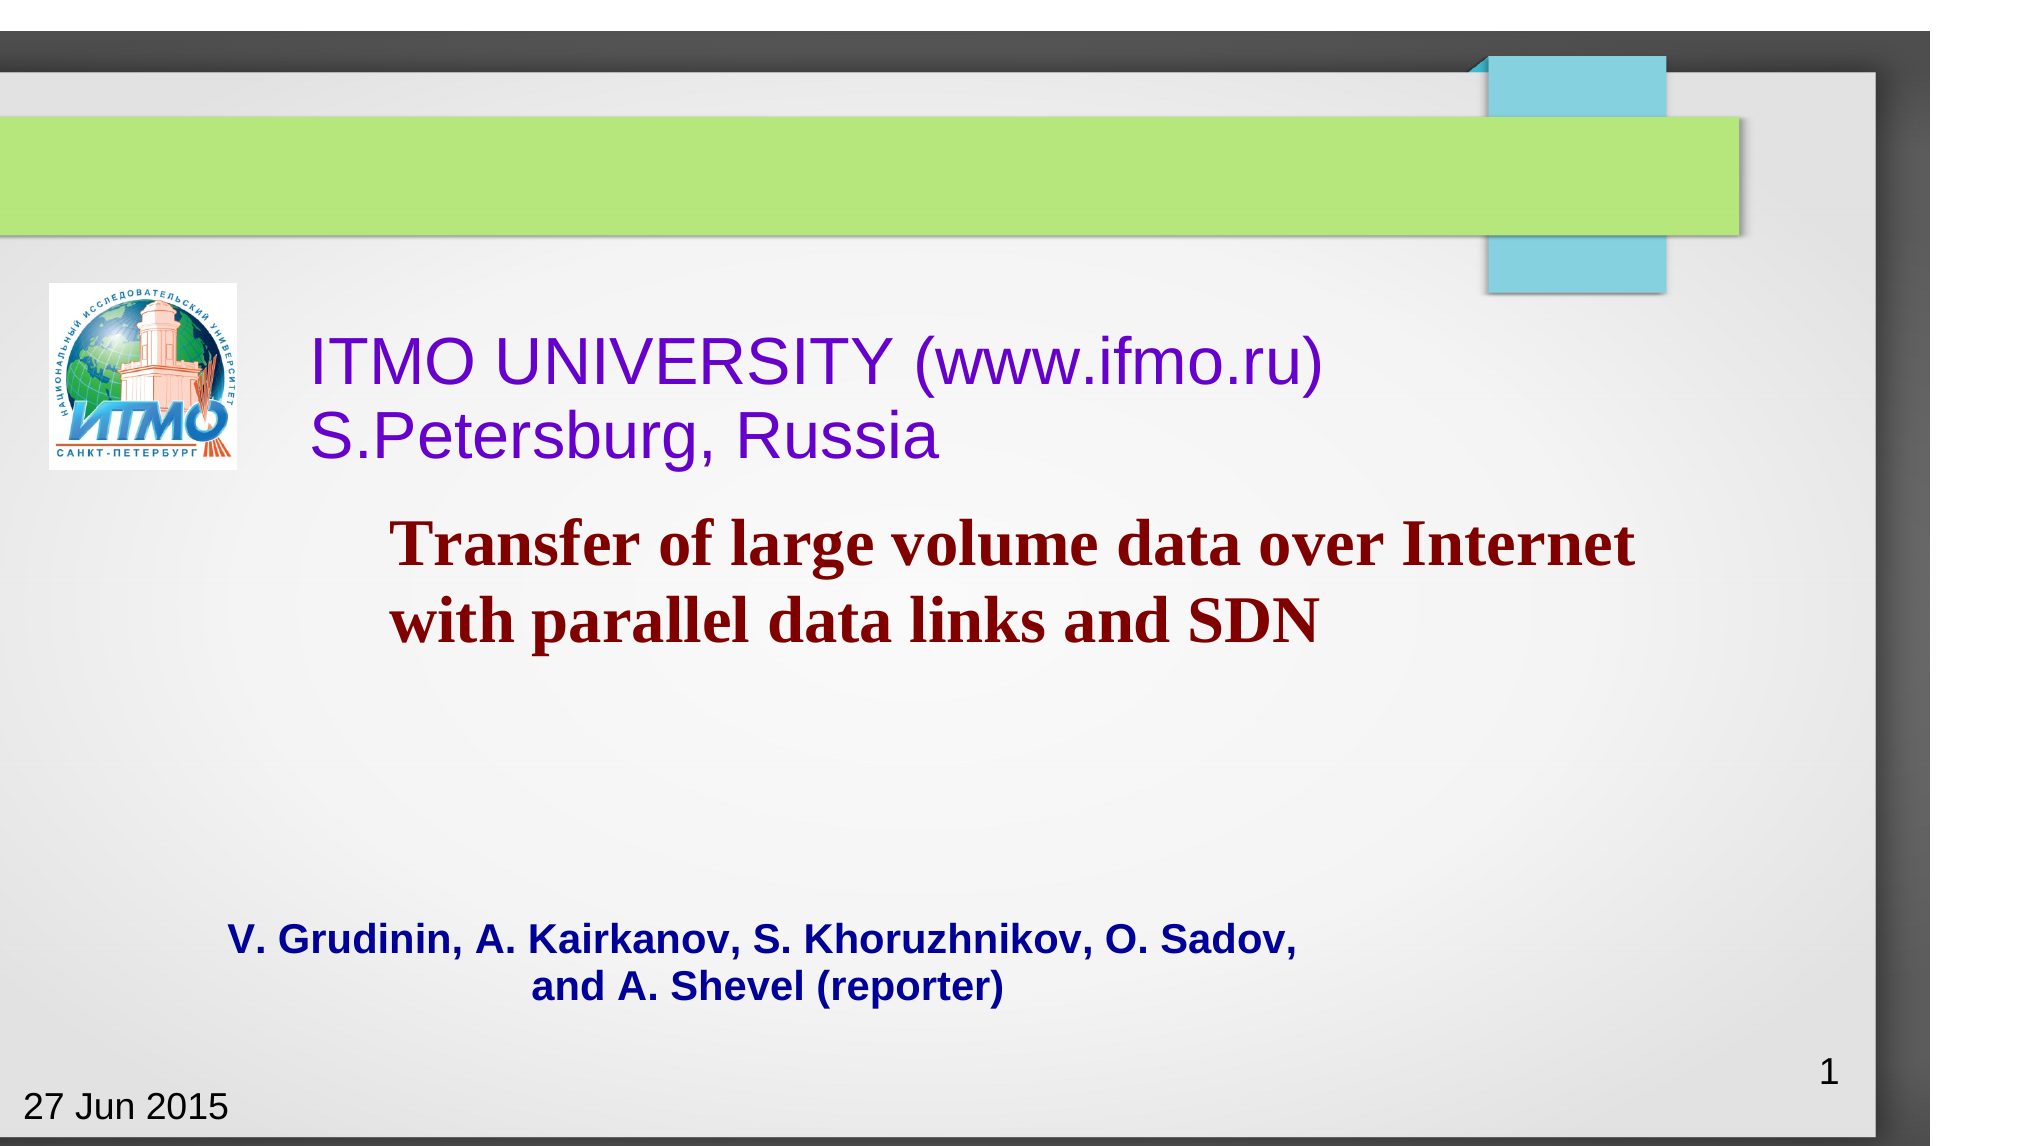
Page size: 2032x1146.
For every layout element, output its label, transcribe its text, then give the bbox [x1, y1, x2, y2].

text_box ITMO UNIVERSITY (www.ifmo.ru) S.Petersburg, Russia [295, 317, 1338, 487]
subtitle [101, 317, 1877, 1025]
picture [0, 31, 1930, 1146]
text_box Transfer of large volume data over Internet with parallel data links and SDN [389, 503, 1673, 661]
text_box V. Grudinin, A. Kairkanov, S. Khoruzhnikov, O. Sadov, and A. Shevel (reporter) [212, 909, 1315, 970]
